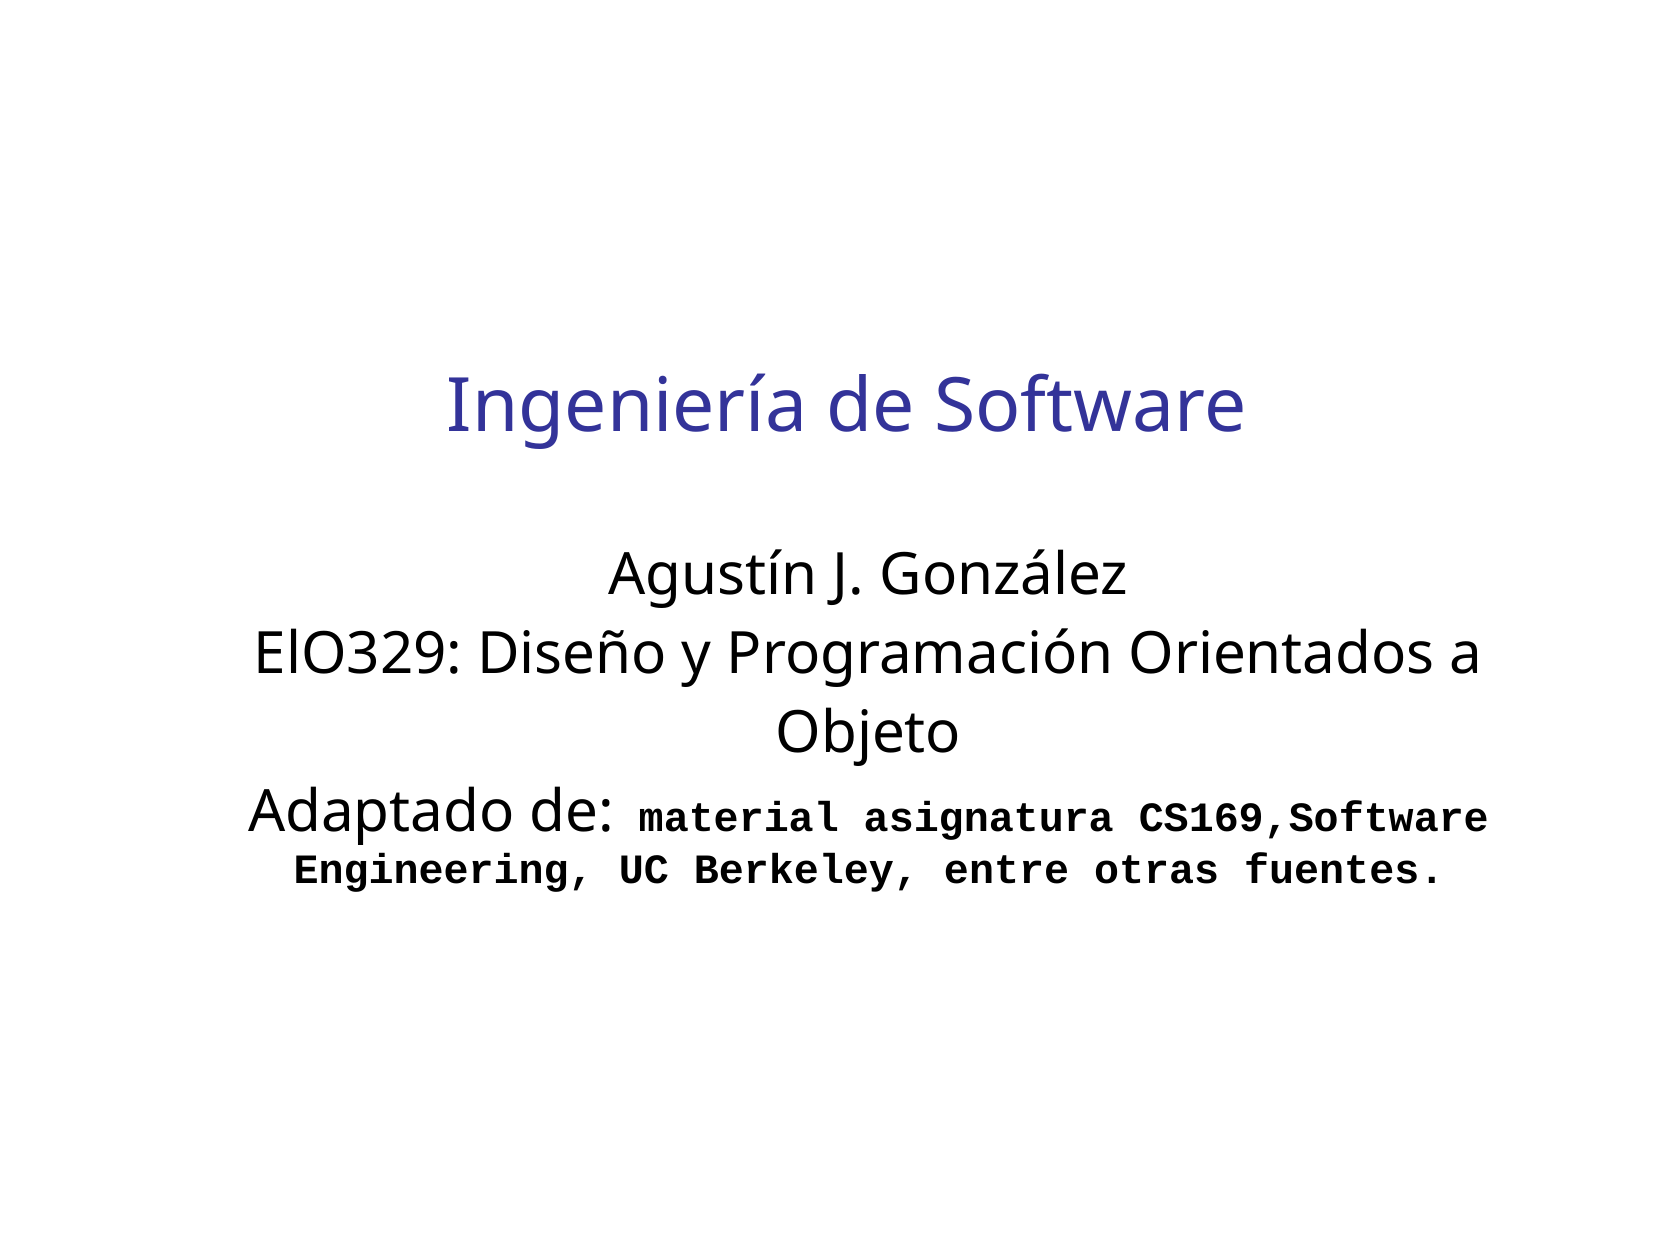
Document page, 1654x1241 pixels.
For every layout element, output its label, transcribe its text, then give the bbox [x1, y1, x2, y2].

subtitle Agustín J. González ElO329: Diseño y Programación Orientados a Objeto Adaptado de: material asignatura CS169,Software Engineering, UC Berkeley, entre otras fuentes. [86, 553, 1576, 874]
title Ingeniería de Software [112, 332, 1601, 471]
